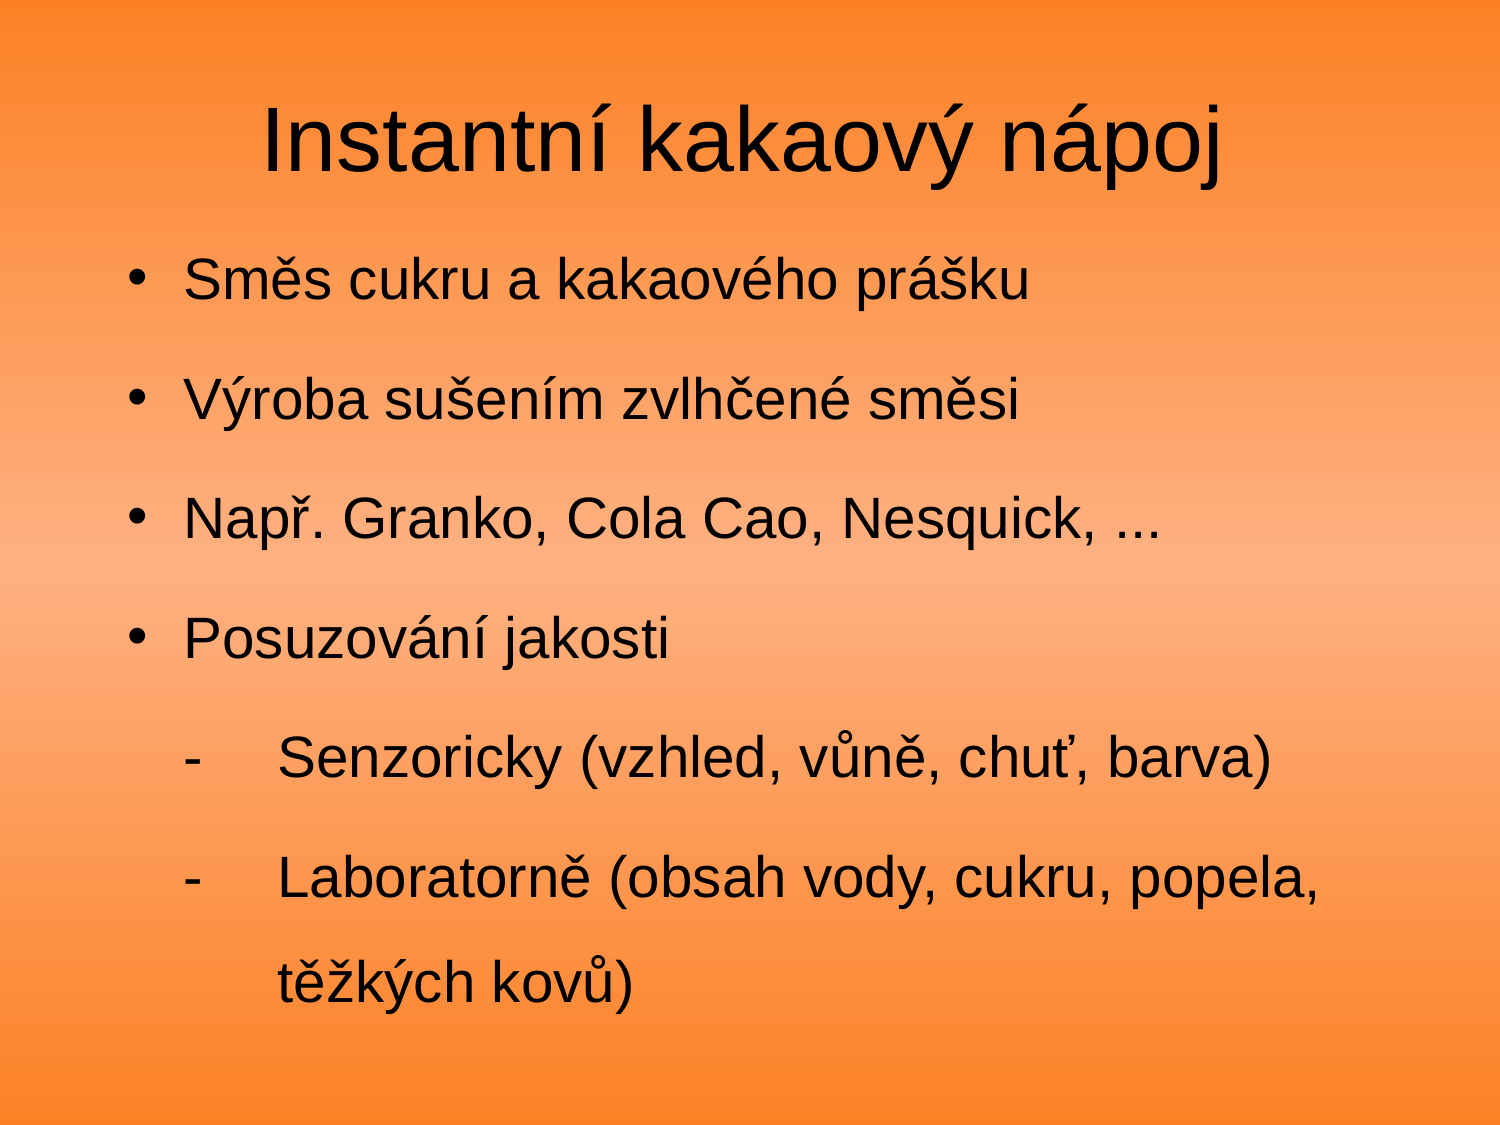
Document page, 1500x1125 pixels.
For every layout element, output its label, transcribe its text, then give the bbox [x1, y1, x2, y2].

list Směs cukru a kakaového prášku Výroba sušením zvlhčené směsi Např. Granko, Cola Cao, Nesquick, ... Posuzování jakosti - Senzoricky (vzhled, vůně, chuť, barva) - Laboratorně (obsah vody, cukru, popela, těžkých kovů) [112, 199, 1388, 1125]
title Instantní kakaový nápoj [105, 58, 1381, 212]
